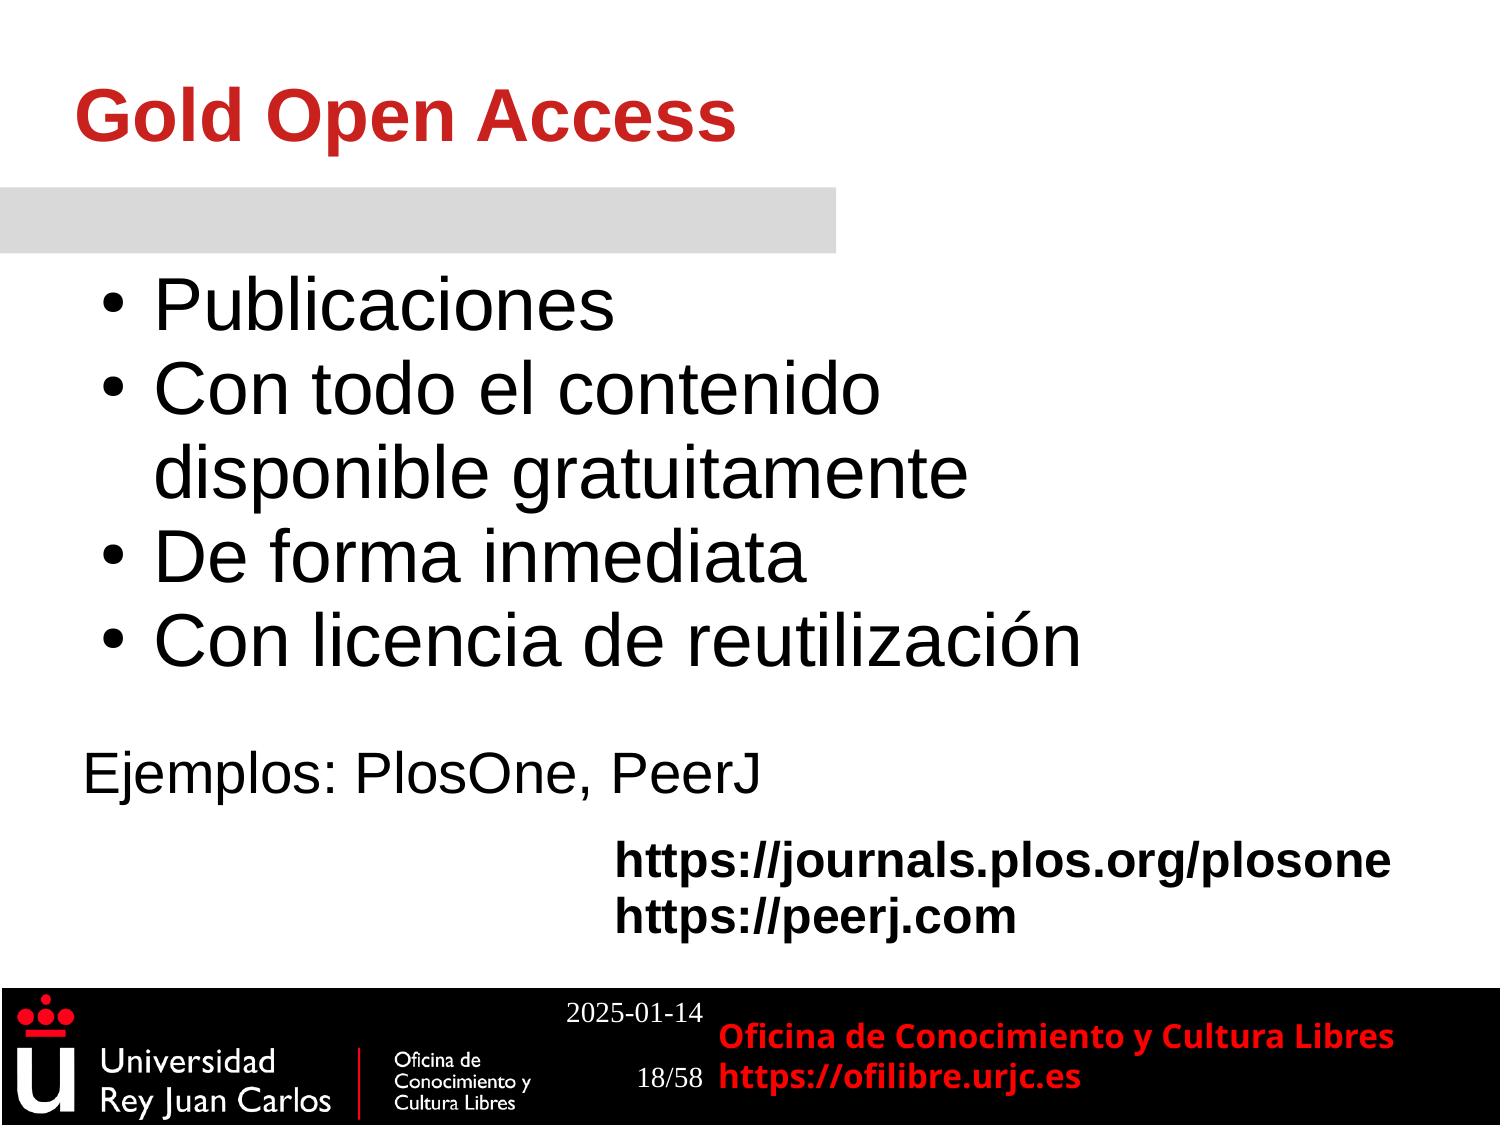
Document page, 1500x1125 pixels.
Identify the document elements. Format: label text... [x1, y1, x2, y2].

picture [17, 994, 531, 1120]
text_box Publicaciones Con todo el contenido disponible gratuitamente De forma inmediata Con licencia de reutilización Ejemplos: PlosOne, PeerJ [67, 254, 1201, 814]
title [75, 7, 1425, 196]
text_box https://journals.plos.org/plosone https://peerj.com [600, 825, 1441, 952]
text_box Gold Open Access [60, 66, 991, 249]
